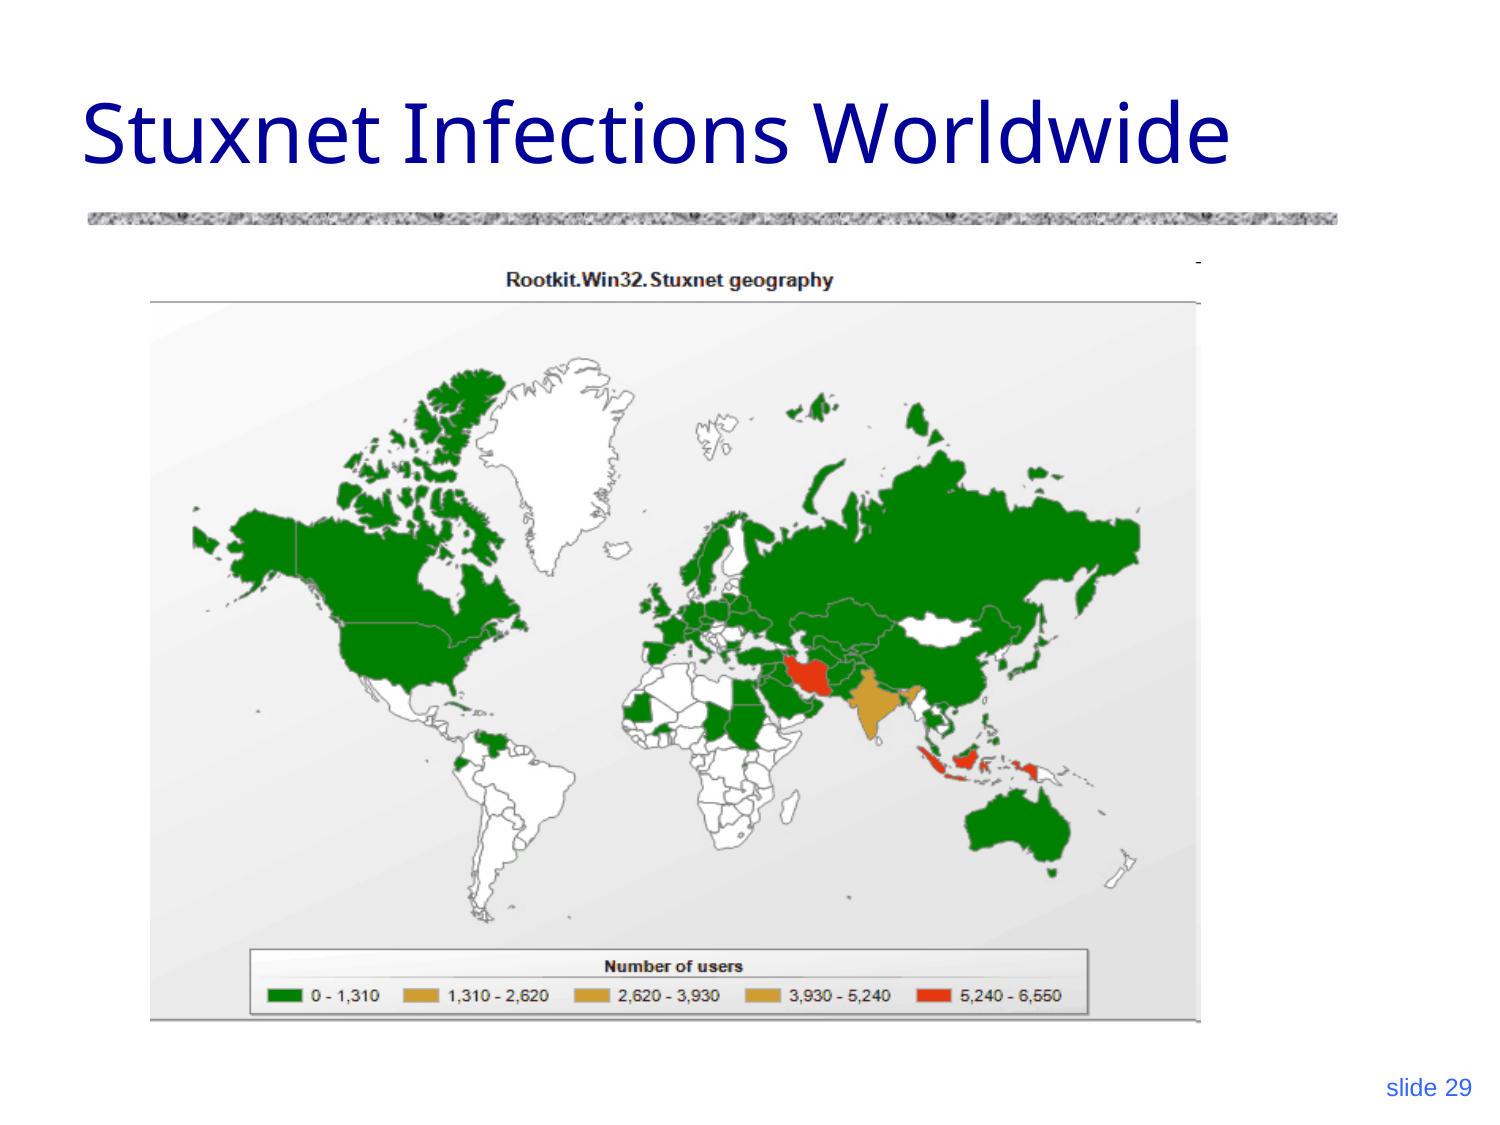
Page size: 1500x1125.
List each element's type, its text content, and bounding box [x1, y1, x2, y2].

title Stuxnet Infections Worldwide [66, 37, 1342, 188]
text_box slide <number> [1187, 1025, 1488, 1110]
picture [150, 262, 1201, 1026]
picture [87, 212, 1338, 226]
